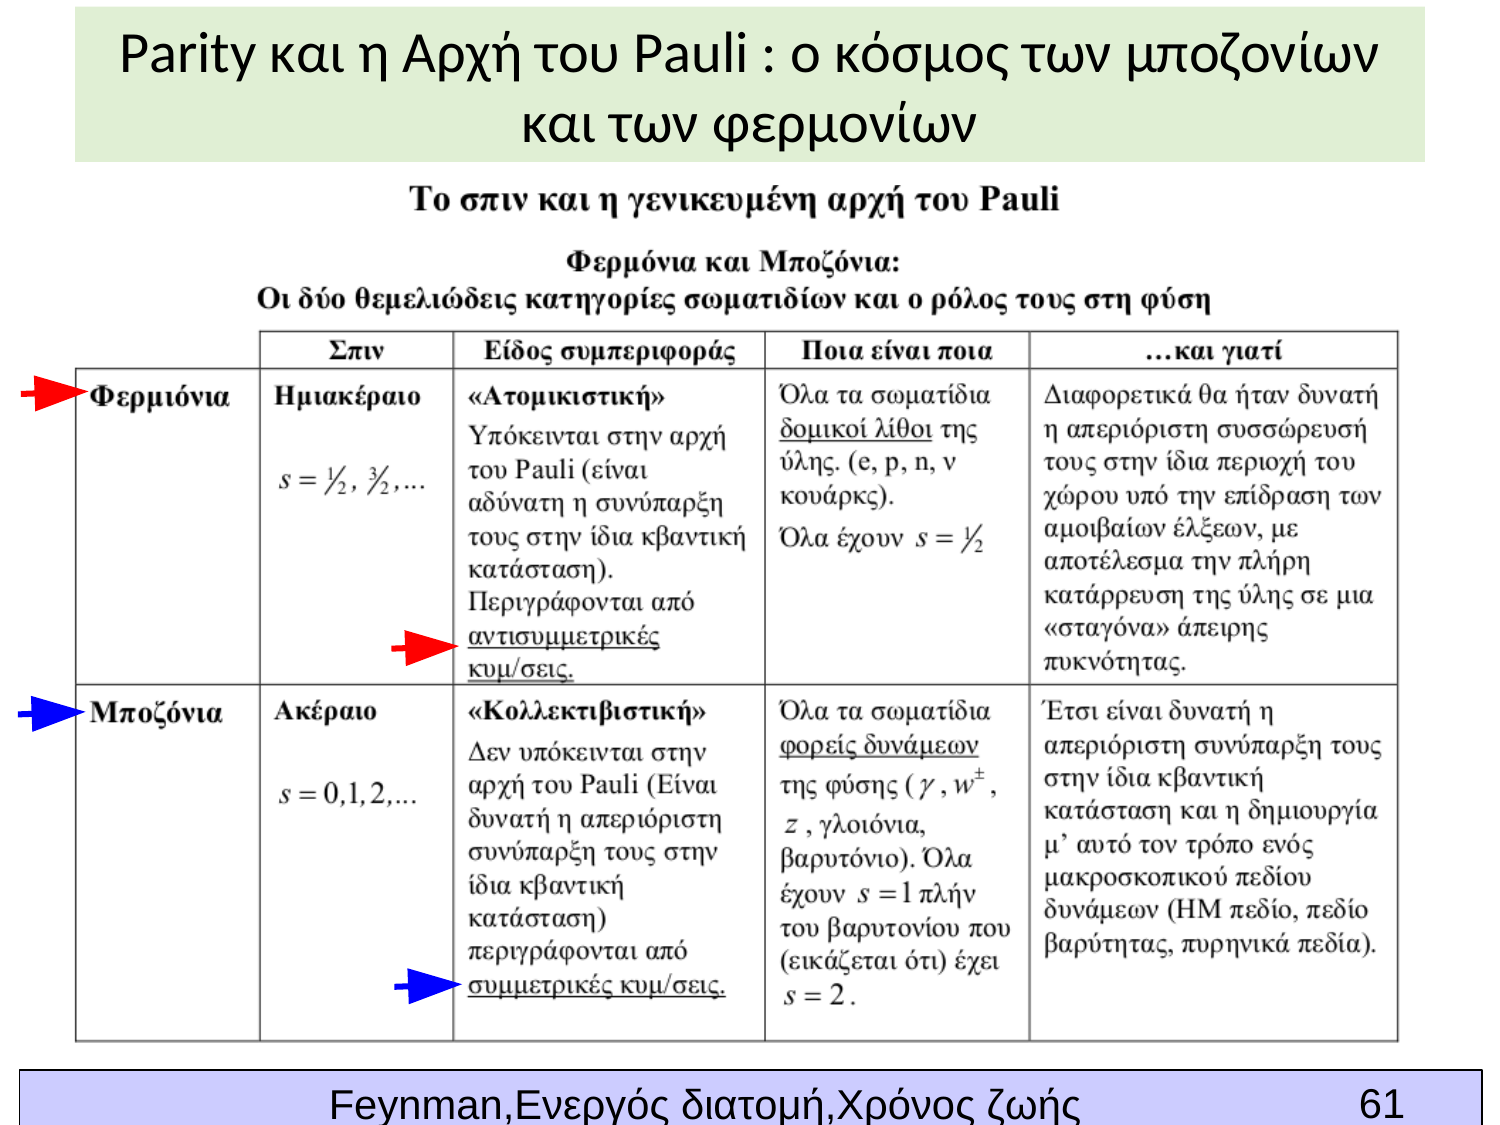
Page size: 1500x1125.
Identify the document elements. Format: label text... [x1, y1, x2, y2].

title Parity και η Αρχή του Pauli : ο κόσμος των μποζονίων και των φερμονίων [75, 6, 1425, 162]
picture [71, 185, 1407, 1050]
